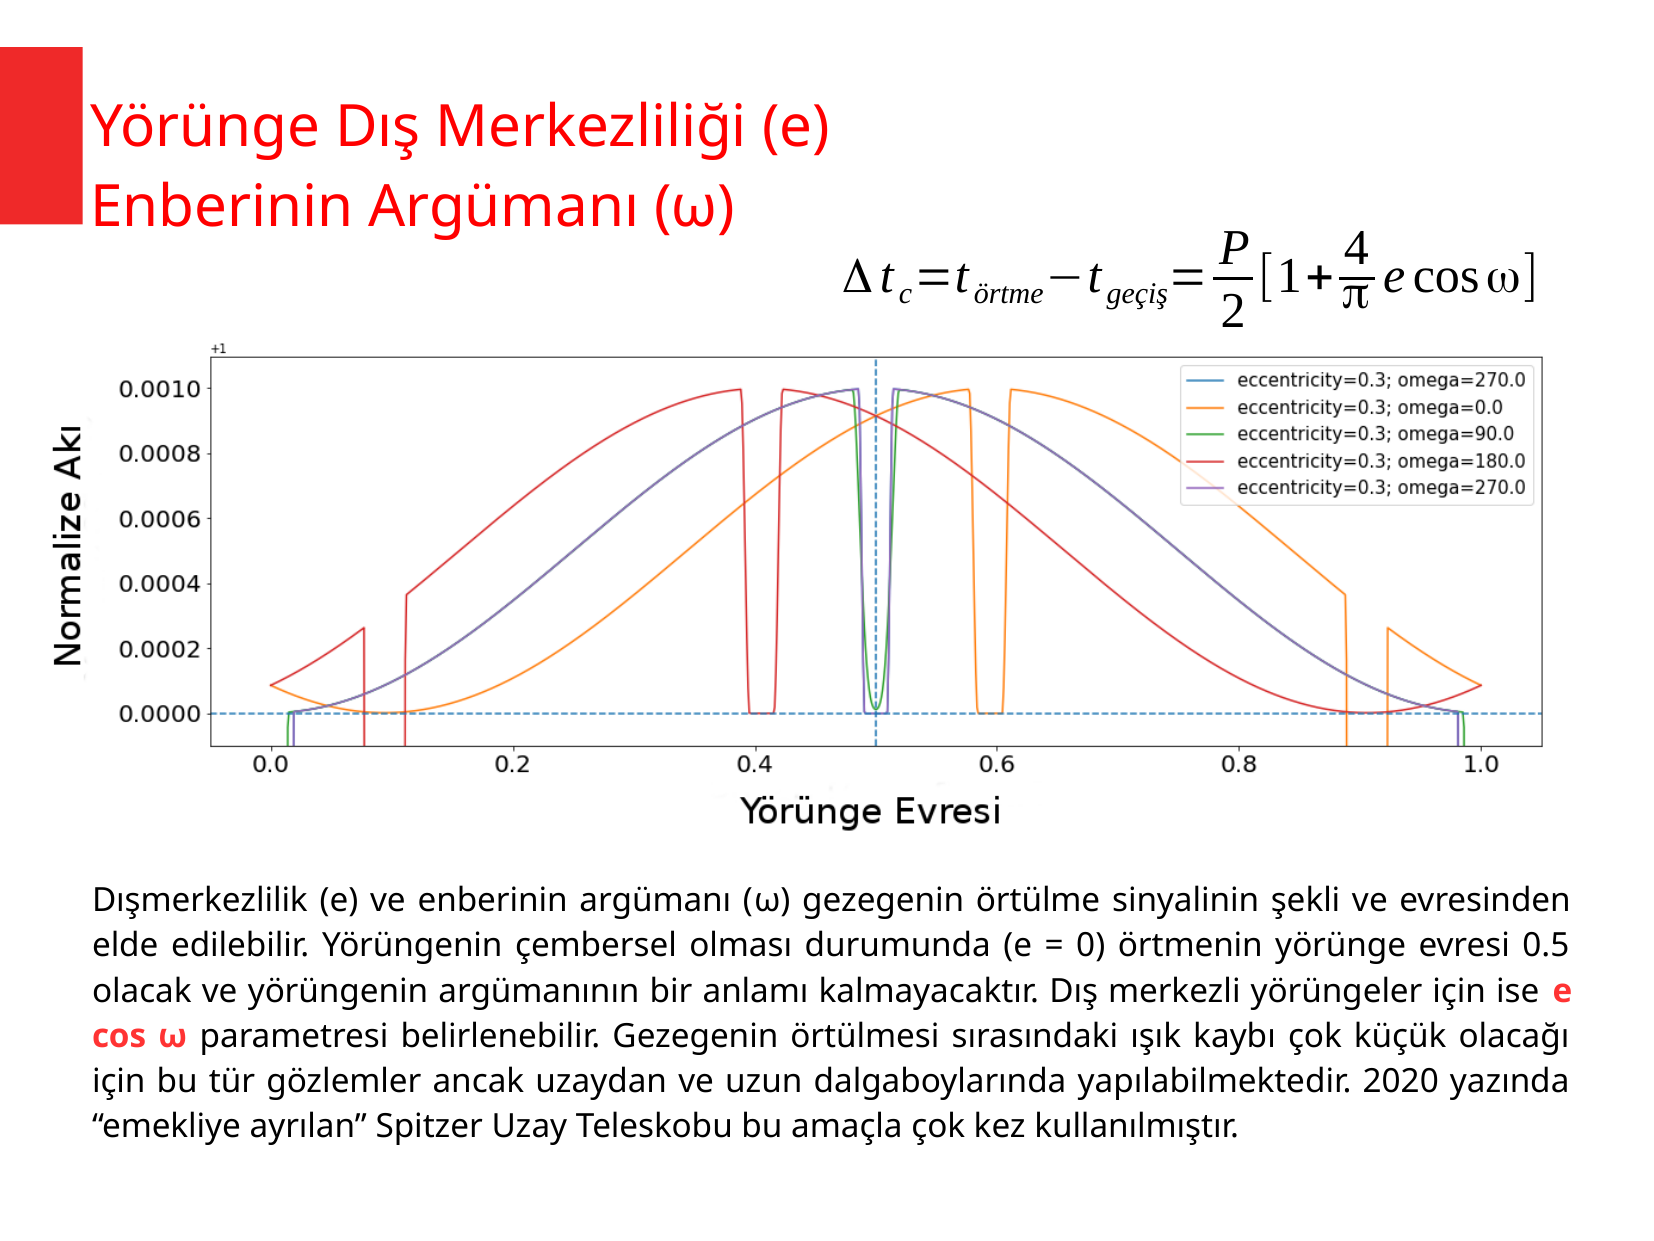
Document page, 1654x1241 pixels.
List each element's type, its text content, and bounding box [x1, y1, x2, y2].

chart [834, 219, 1544, 338]
title Yörünge Dış Merkezliliği (e) Enberinin Argümanı (ω) [90, 84, 1626, 244]
text_box Dışmerkezlilik (e) ve enberinin argümanı (ω) gezegenin örtülme sinyalinin şekli ve evresinden elde edilebilir. Yörüngenin çembersel olması durumunda (e = 0) örtmenin yörünge evresi 0.5 olacak ve yörüngenin argümanının bir anlamı kalmayacaktır. Dış merkezli yörüngeler için ise e cos ω parametresi belirlenebilir. Gezegenin örtülmesi sırasındaki ışık kaybı çok küçük olacağı için bu tür gözlemler ancak uzaydan ve uzun dalgaboylarında yapılabilmektedir. 2020 yazında “emekliye ayrılan” Spitzer Uzay Teleskobu bu amaçla çok kez kullanılmıştır. [77, 868, 1587, 1168]
picture [35, 309, 1606, 845]
